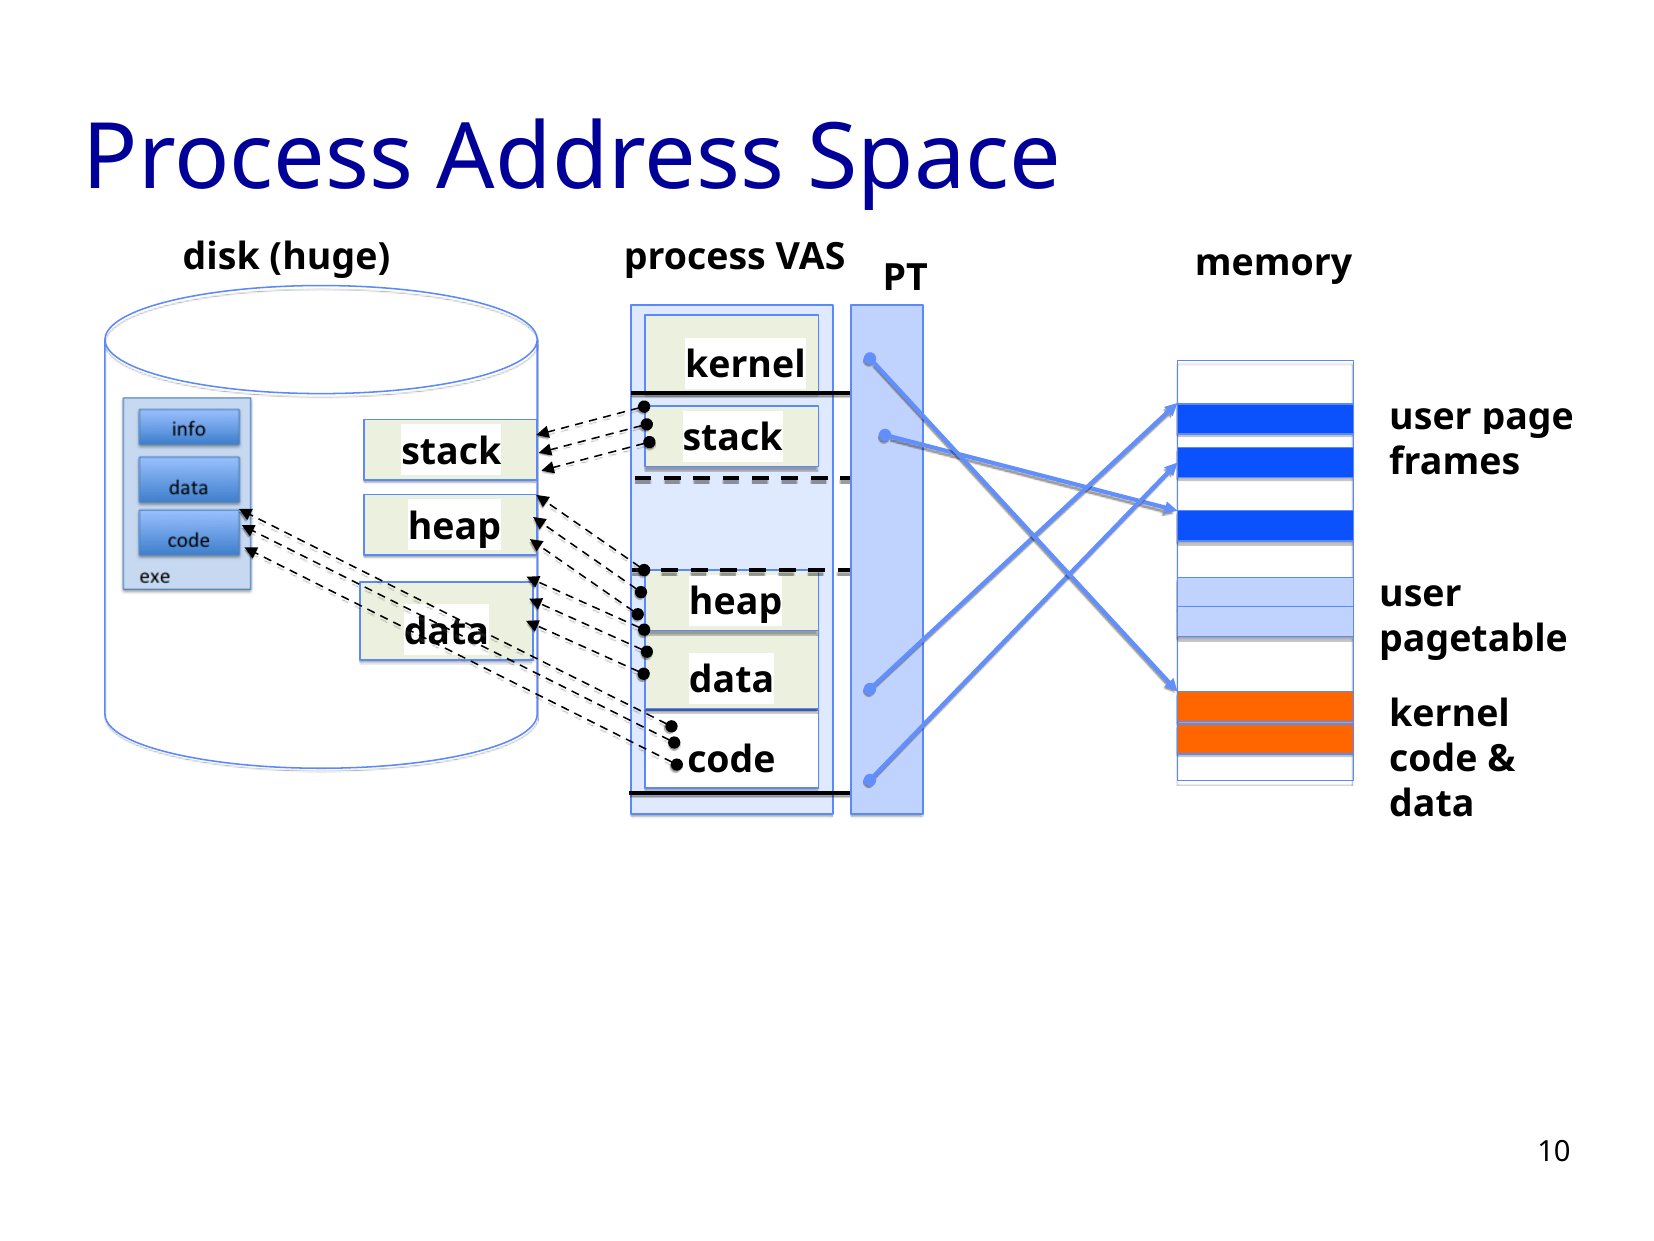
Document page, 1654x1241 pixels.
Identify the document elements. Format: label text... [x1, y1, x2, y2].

text_box kernel code & data [1374, 681, 1599, 832]
text_box [1177, 510, 1354, 541]
text_box [1177, 447, 1354, 478]
text_box user pagetable [1364, 561, 1589, 667]
text_box data [674, 648, 790, 708]
text_box [1177, 724, 1354, 755]
text_box [363, 494, 393, 555]
text_box [517, 494, 538, 555]
text_box [850, 305, 923, 815]
text_box disk (huge) [167, 224, 406, 285]
text_box kernel [670, 332, 821, 391]
text_box data [389, 599, 459, 660]
picture [119, 395, 256, 596]
text_box [1177, 403, 1354, 435]
text_box [630, 392, 834, 791]
title Process Address Space [82, 49, 1571, 257]
text_box user page frames [1374, 384, 1599, 490]
text_box [359, 581, 534, 661]
text_box PT [867, 245, 943, 306]
text_box heap [393, 494, 517, 555]
text_box code [672, 727, 791, 788]
text_box stack [386, 419, 517, 480]
text_box stack [667, 406, 798, 466]
text_box heap [674, 569, 798, 630]
text_box process VAS [609, 224, 861, 285]
text_box [630, 305, 834, 391]
text_box memory [1180, 230, 1368, 290]
text_box [363, 419, 386, 480]
text_box [1177, 691, 1354, 722]
text_box [1177, 577, 1354, 637]
text_box [517, 419, 538, 480]
text_box [630, 798, 834, 815]
text_box data [421, 599, 505, 660]
